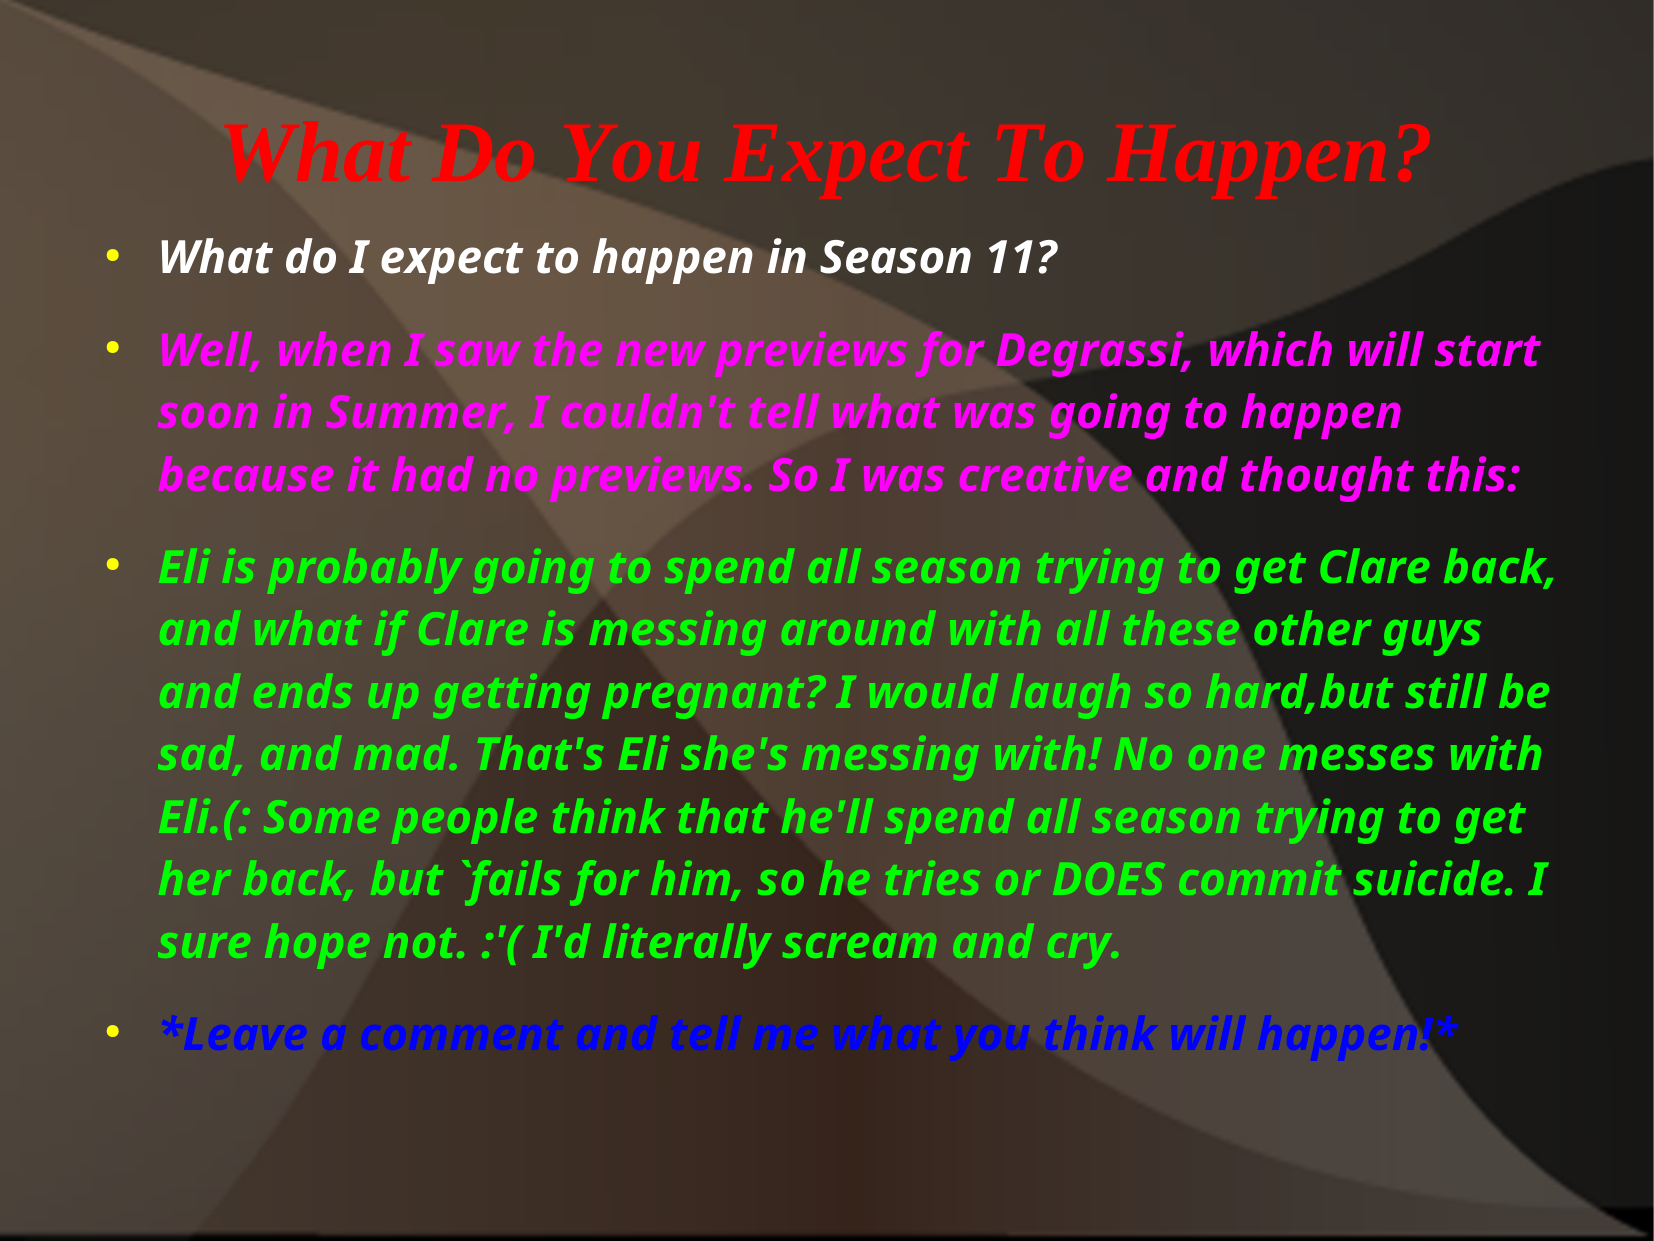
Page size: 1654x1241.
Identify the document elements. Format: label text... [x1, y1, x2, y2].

title What Do You Expect To Happen? [82, 49, 1571, 257]
list What do I expect to happen in Season 11? Well, when I saw the new previews for Degrassi, which will start soon in Summer, I couldn't tell what was going to happen because it had no previews. So I was creative and thought this: Eli is probably going to spend all season trying to get Clare back, and what if Clare is messing around with all these other guys and ends up getting pregnant? I would laugh so hard,but still be sad, and mad. That's Eli she's messing with! No one messes with Eli.(: Some people think that he'll spend all season trying to get her back, but `fails for him, so he tries or DOES commit suicide. I sure hope not. :'( I'd literally scream and cry. *Leave a comment and tell me what you think will happen!* [86, 225, 1576, 1207]
picture [0, 0, 1654, 1241]
